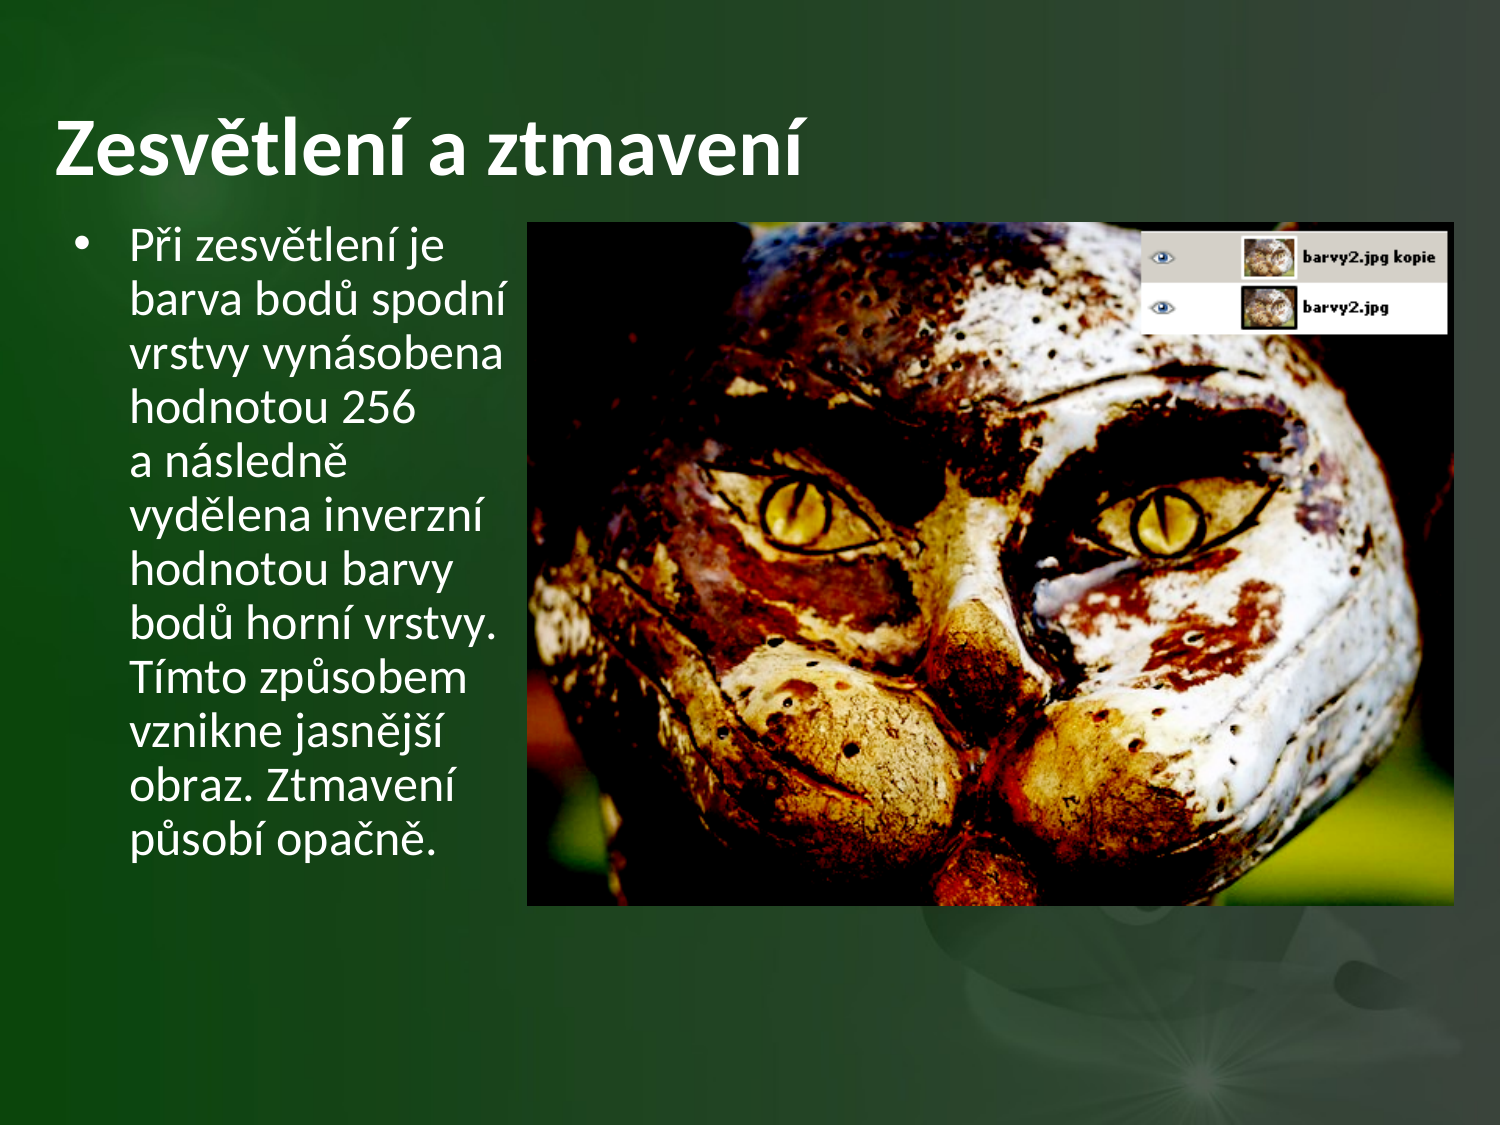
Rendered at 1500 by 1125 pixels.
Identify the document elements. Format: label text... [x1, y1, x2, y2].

picture [0, 0, 1500, 1125]
text_box Zesvětlení a ztmavení [41, 66, 1225, 219]
text_box Při zesvětlení je barva bodů spodní vrstvy vynásobena hodnotou 256 a následně vydělena inverzní hodnotou barvy bodů horní vrstvy. Tímto způsobem vznikne jasnější obraz. Ztmavení působí opačně. [58, 210, 528, 938]
